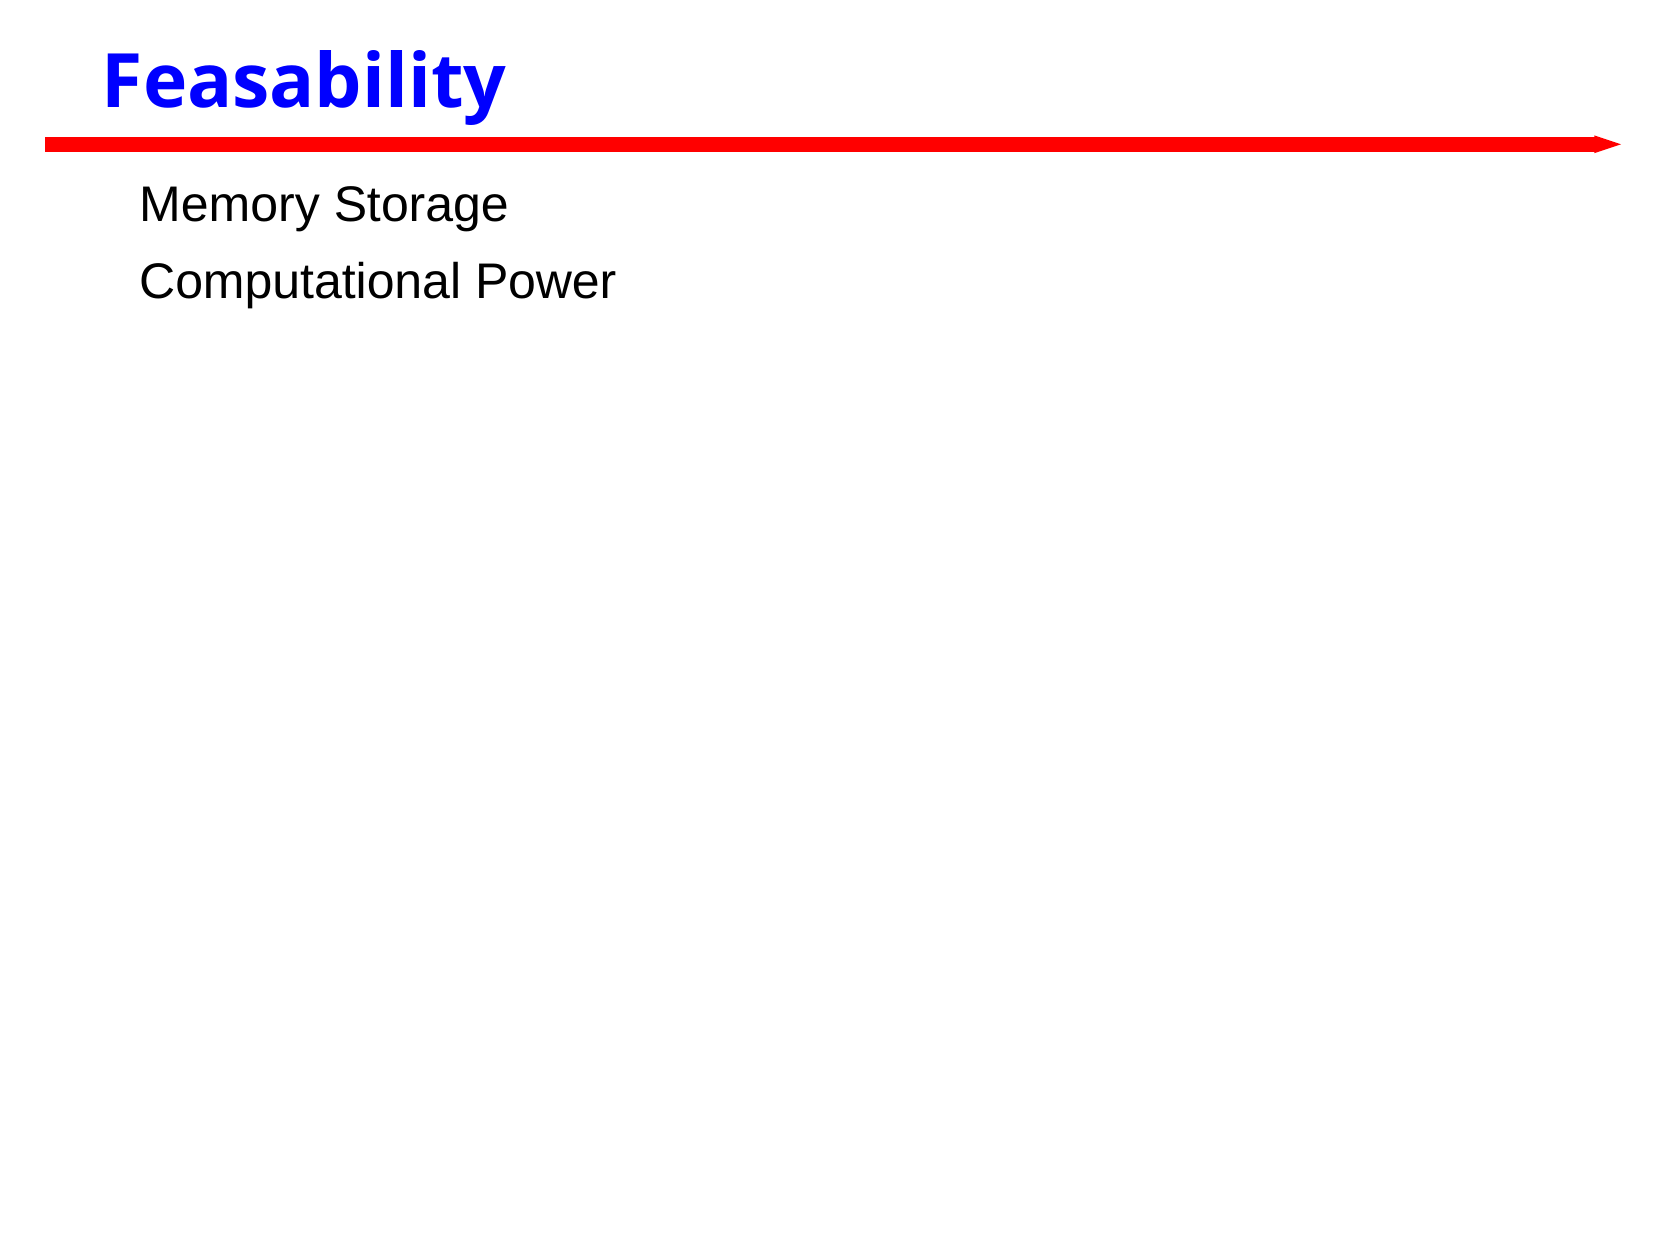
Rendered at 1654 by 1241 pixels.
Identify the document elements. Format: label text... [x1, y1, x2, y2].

title Feasability [101, 27, 1514, 130]
list Memory Storage Computational Power [121, 175, 1534, 1127]
